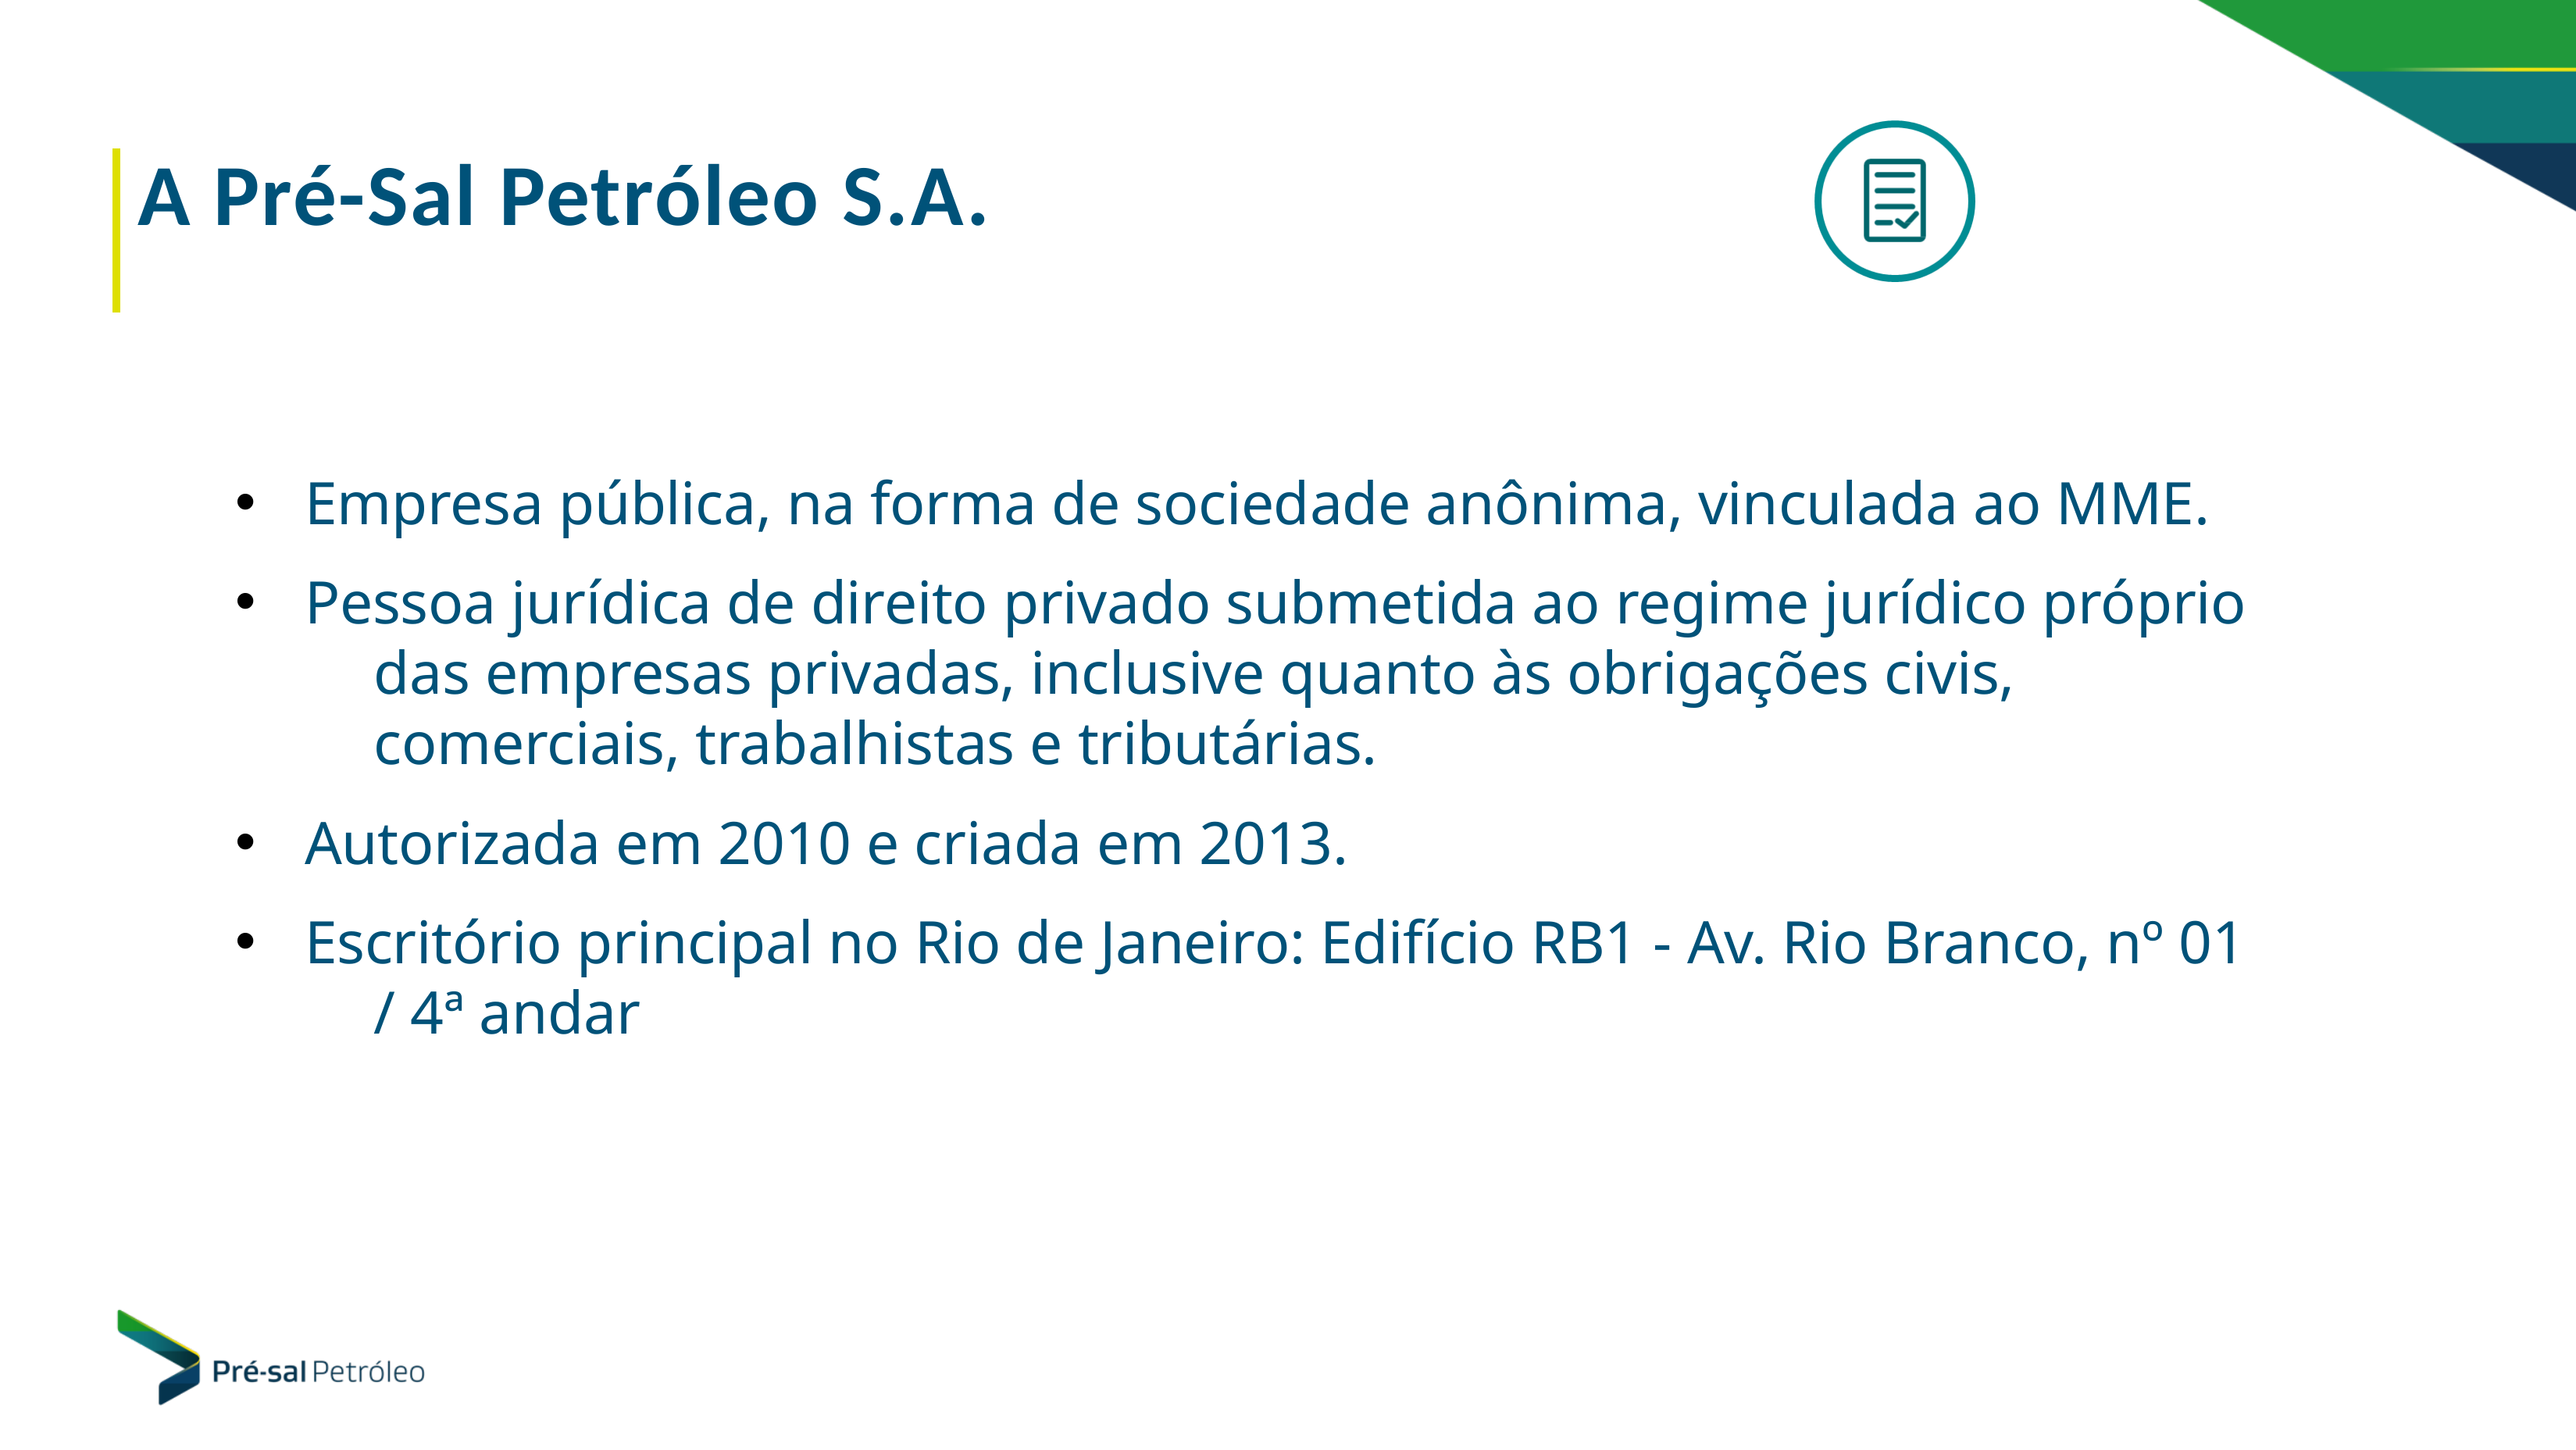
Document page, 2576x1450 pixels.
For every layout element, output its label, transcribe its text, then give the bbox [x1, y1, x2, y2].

title A Pré-Sal Petróleo S.A. [135, 158, 1752, 247]
picture [1814, 120, 1975, 282]
text_box Empresa pública, na forma de sociedade anônima, vinculada ao MME. Pessoa jurídica de direito privado submetida ao regime jurídico próprio das empresas privadas, inclusive quanto às obrigações civis, comerciais, trabalhistas e tributárias. Autorizada em 2010 e criada em 2013. Escritório principal no Rio de Janeiro: Edifício RB1 - Av. Rio Branco, nº 01 / 4ª andar [223, 459, 2264, 1046]
